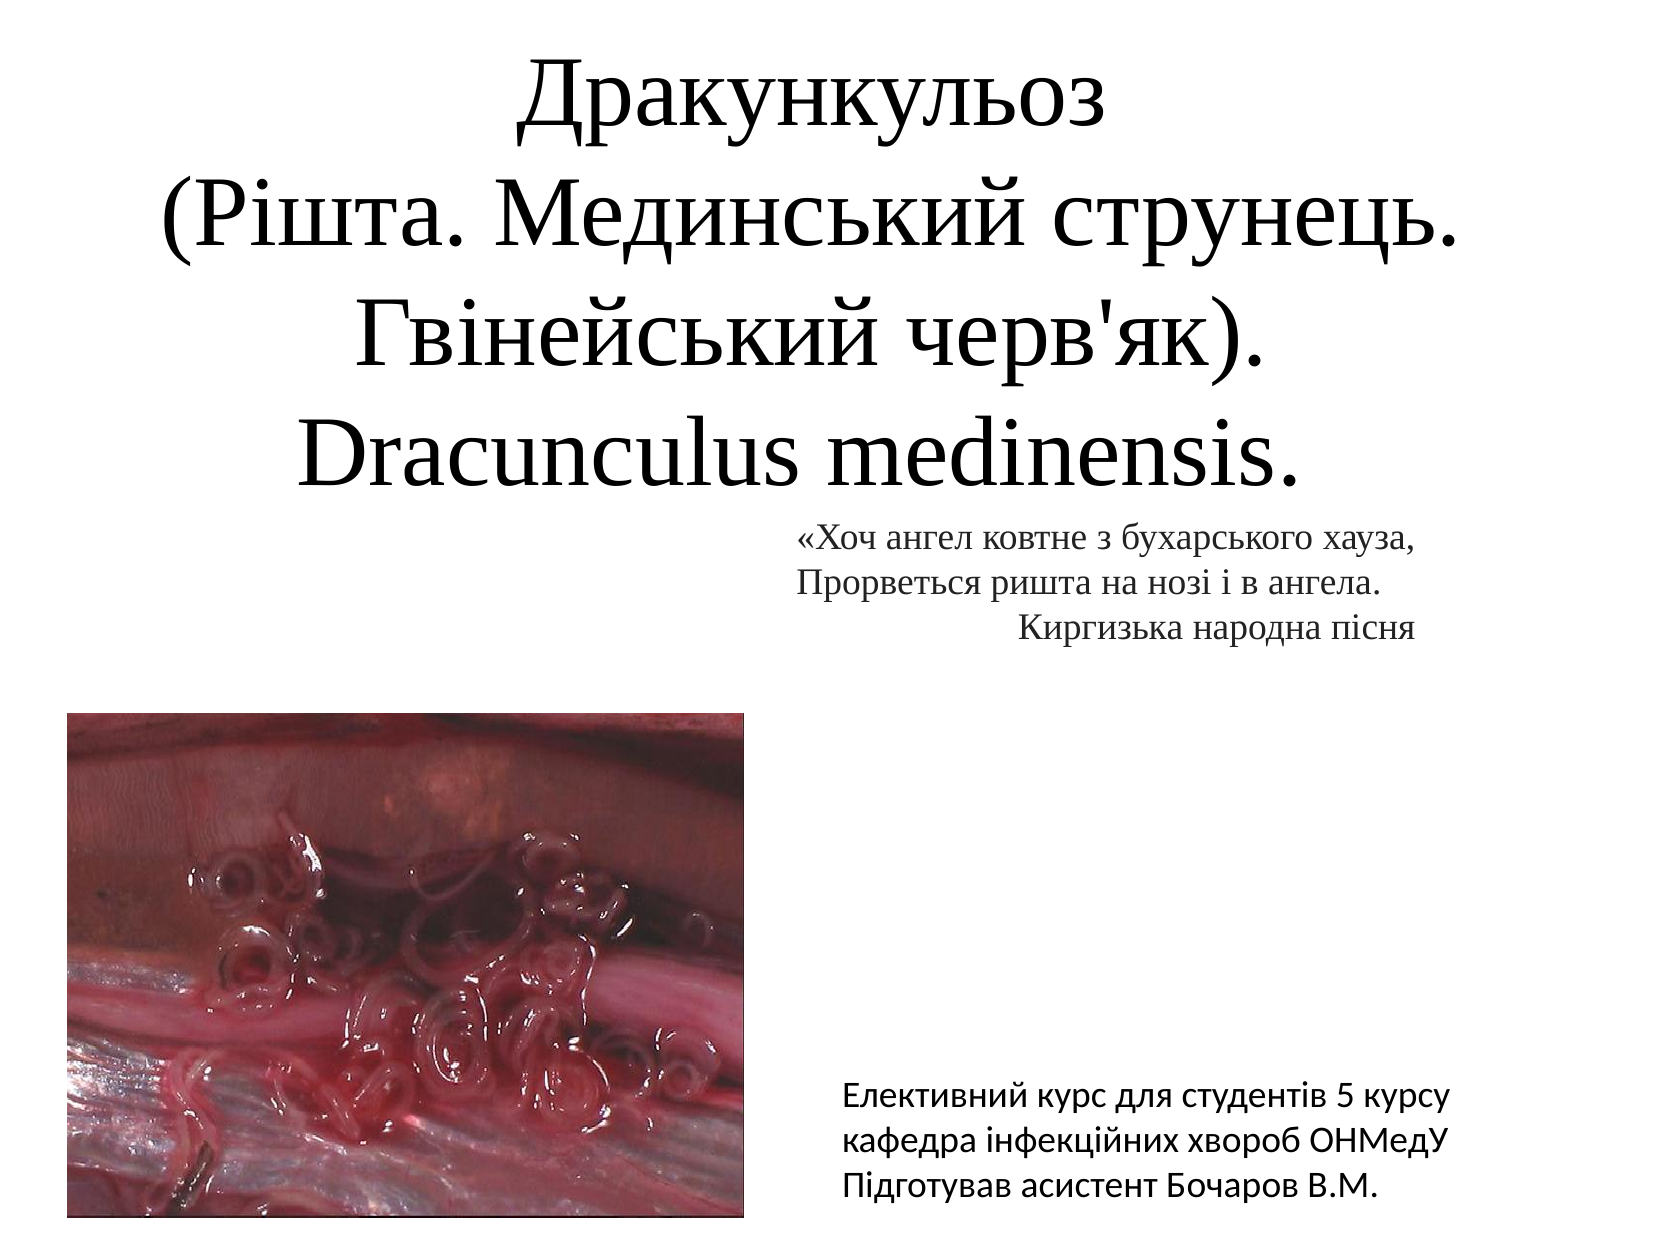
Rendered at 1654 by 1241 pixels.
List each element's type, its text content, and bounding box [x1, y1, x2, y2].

title Дракункульоз (Рішта. Мединський струнець. Гвінейський черв'як). Dracunculus medinensis. [67, 23, 1556, 508]
text_box «Хоч ангел ковтне з бухарського хауза, Прорветься ришта на нозі і в ангела. Киргизька народна пісня [781, 505, 1608, 655]
text_box Елективний курс для студентів 5 курсу кафедра інфекційних хвороб ОНМедУ Підготував асистент Бочаров В.М. [827, 1062, 1654, 1212]
picture [67, 713, 744, 1218]
